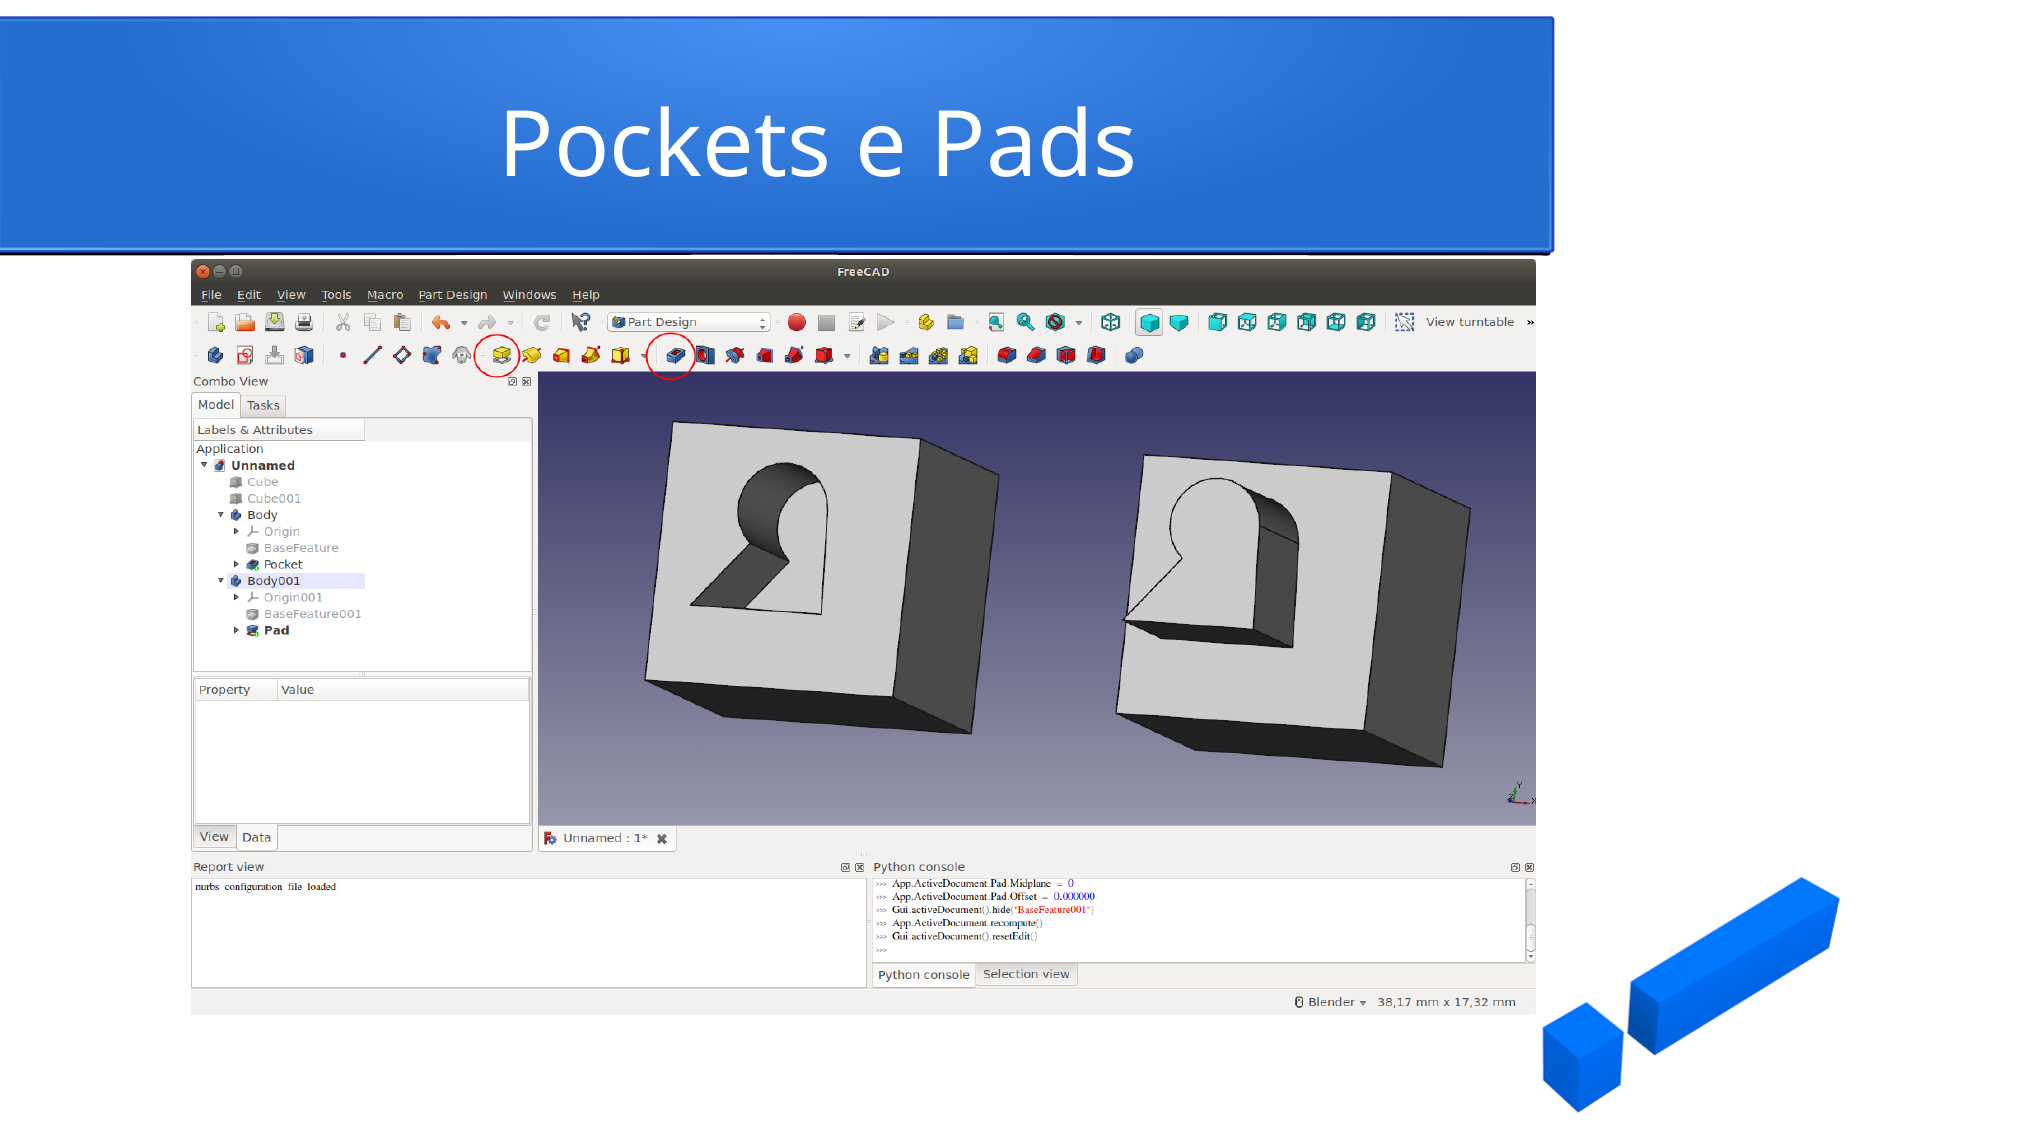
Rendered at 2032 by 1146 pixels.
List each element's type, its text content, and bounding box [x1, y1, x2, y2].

title Pockets e Pads [101, 45, 1536, 237]
picture [191, 259, 2032, 1143]
